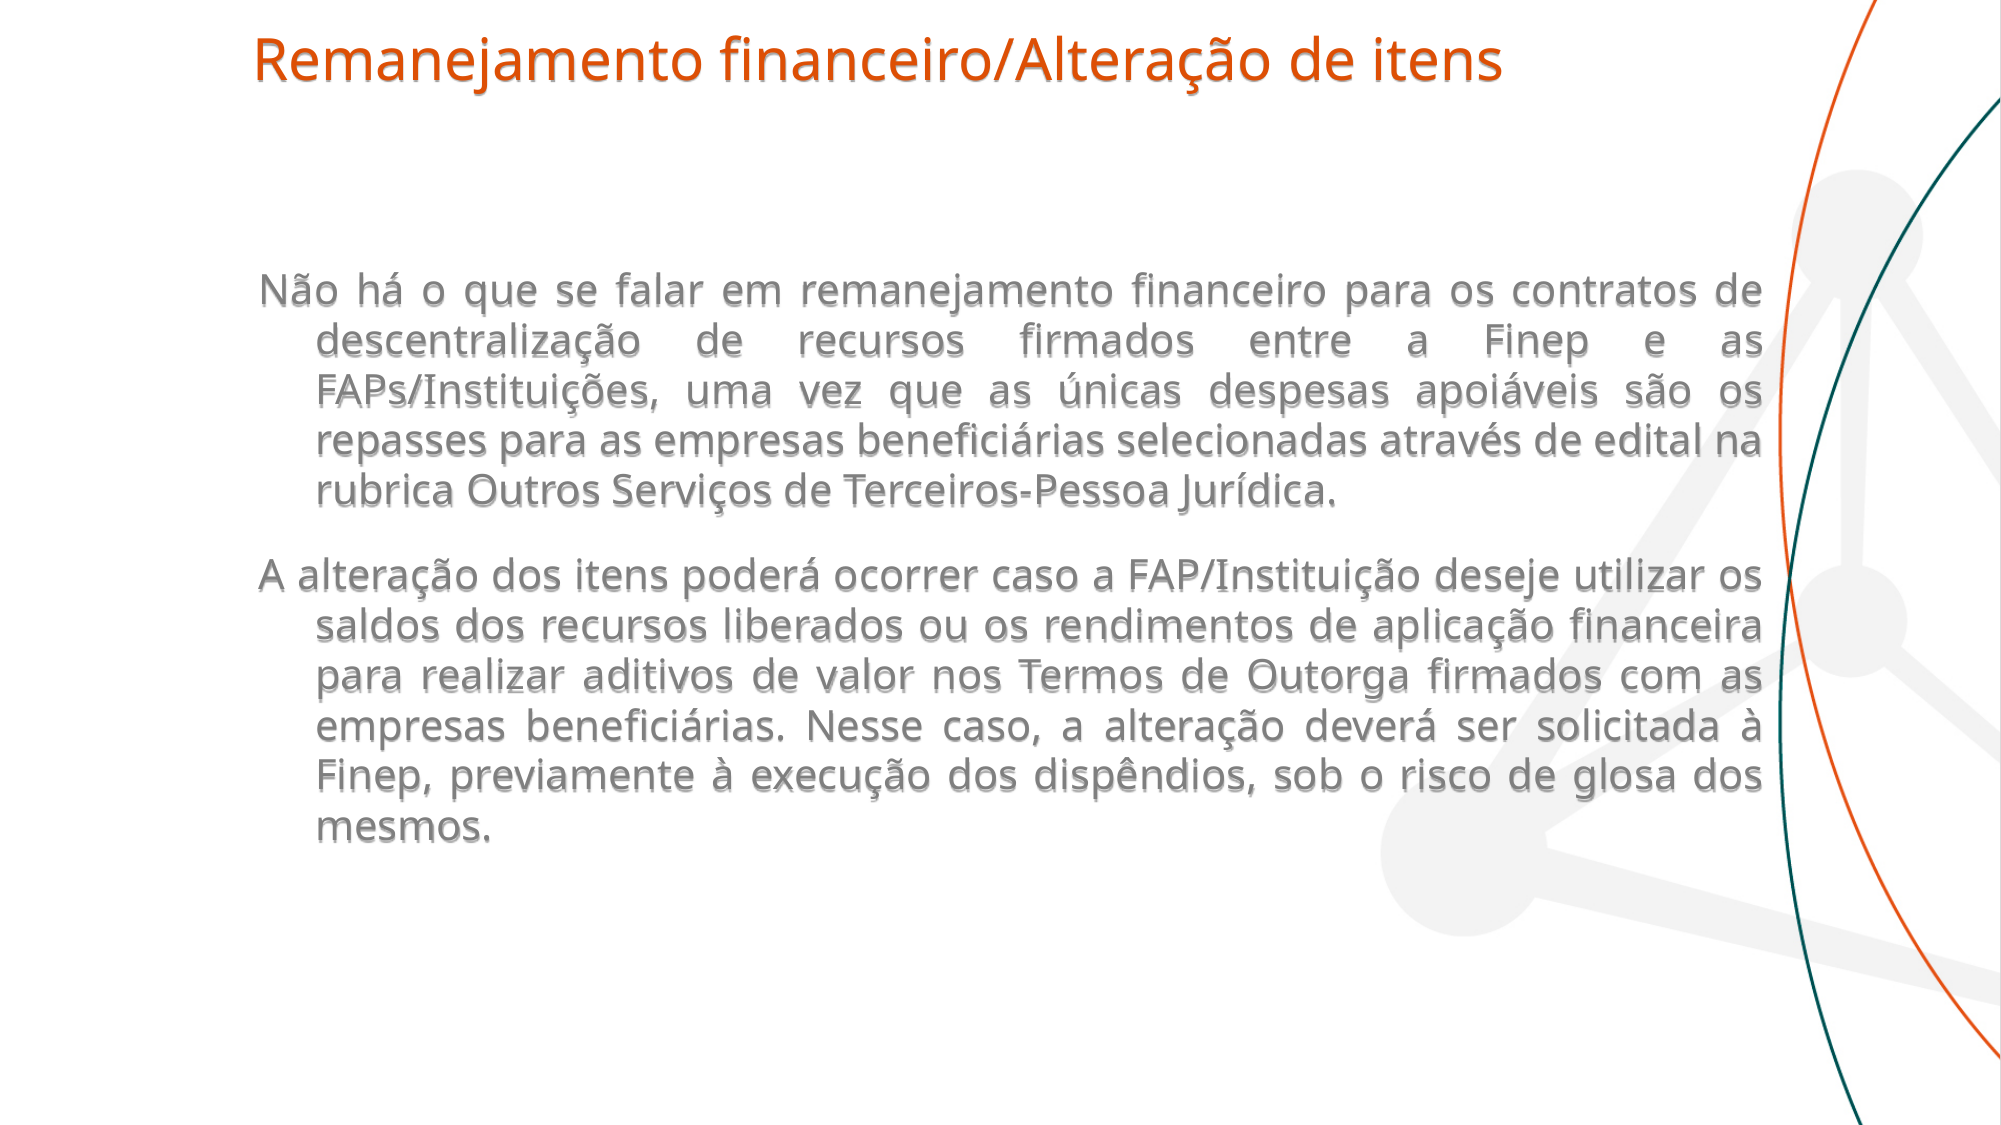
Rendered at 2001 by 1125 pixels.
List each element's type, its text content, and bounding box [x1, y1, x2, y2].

text_box Remanejamento financeiro/Alteração de itens [237, 27, 1532, 138]
text_box Não há o que se falar em remanejamento financeiro para os contratos de descentralização de recursos firmados entre a Finep e as FAPs/Instituições, uma vez que as únicas despesas apoiáveis são os repasses para as empresas beneficiárias selecionadas através de edital na rubrica Outros Serviços de Terceiros-Pessoa Jurídica. A alteração dos itens poderá ocorrer caso a FAP/Instituição deseje utilizar os saldos dos recursos liberados ou os rendimentos de aplicação financeira para realizar aditivos de valor nos Termos de Outorga firmados com as empresas beneficiárias. Nesse caso, a alteração deverá ser solicitada à Finep, previamente à execução dos dispêndios, sob o risco de glosa dos mesmos. [244, 255, 1780, 1118]
